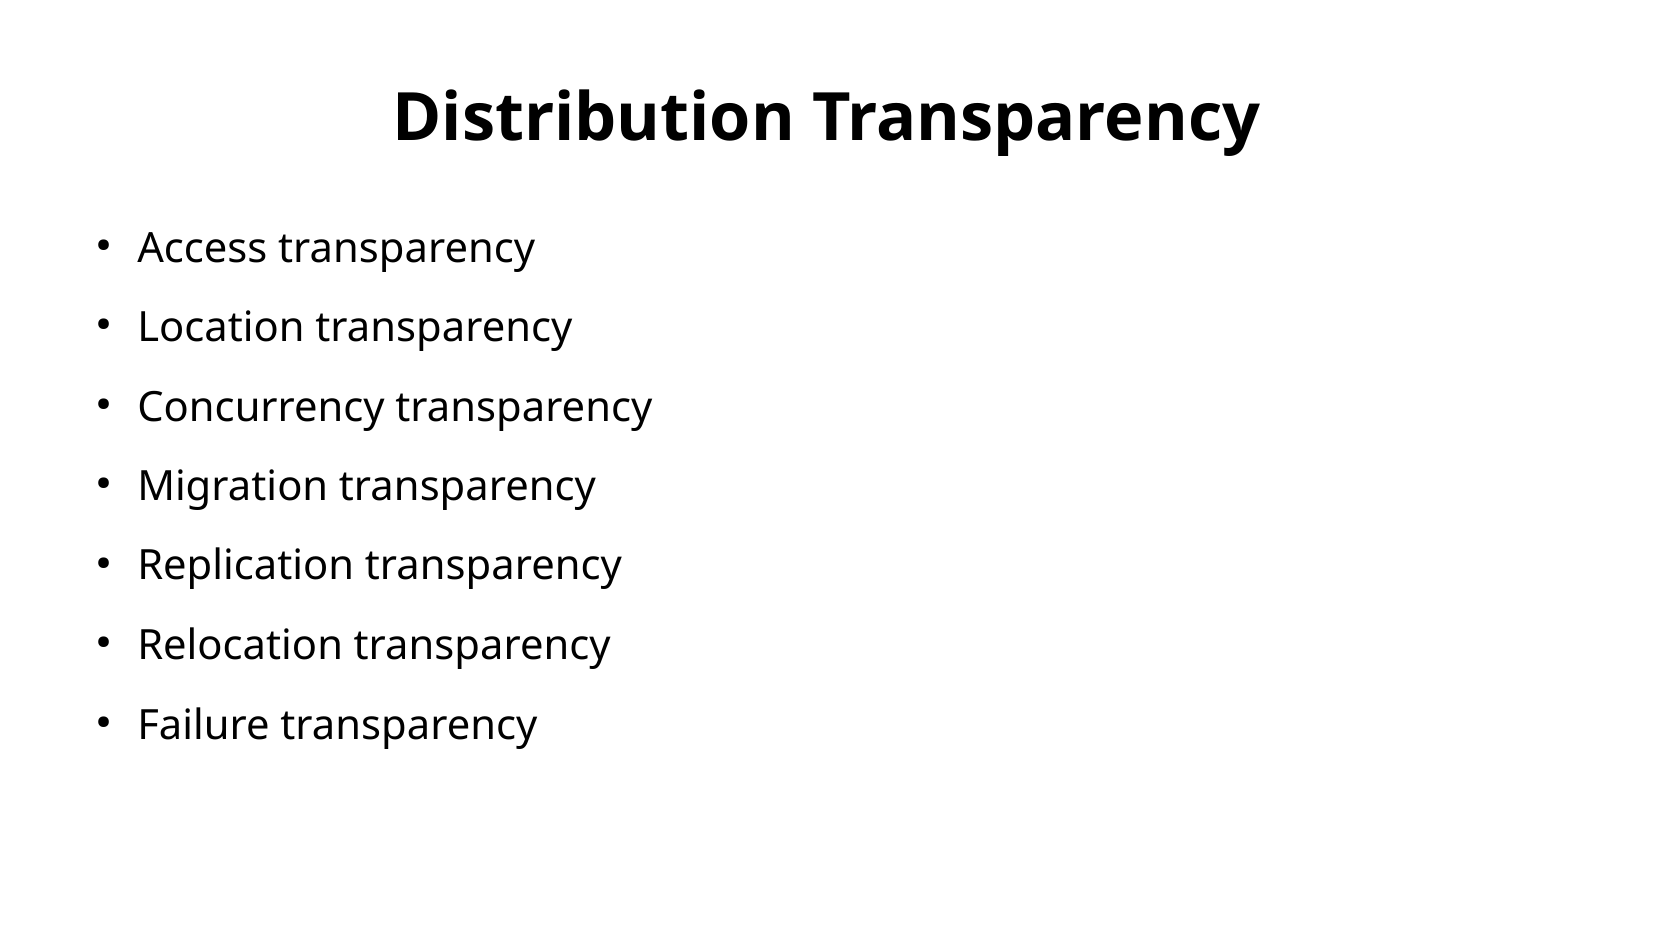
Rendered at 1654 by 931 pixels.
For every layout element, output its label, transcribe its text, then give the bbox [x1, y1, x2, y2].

list Access transparency Location transparency Concurrency transparency Migration transparency Replication transparency Relocation transparency Failure transparency [82, 217, 1571, 757]
title Distribution Transparency [82, 36, 1571, 193]
